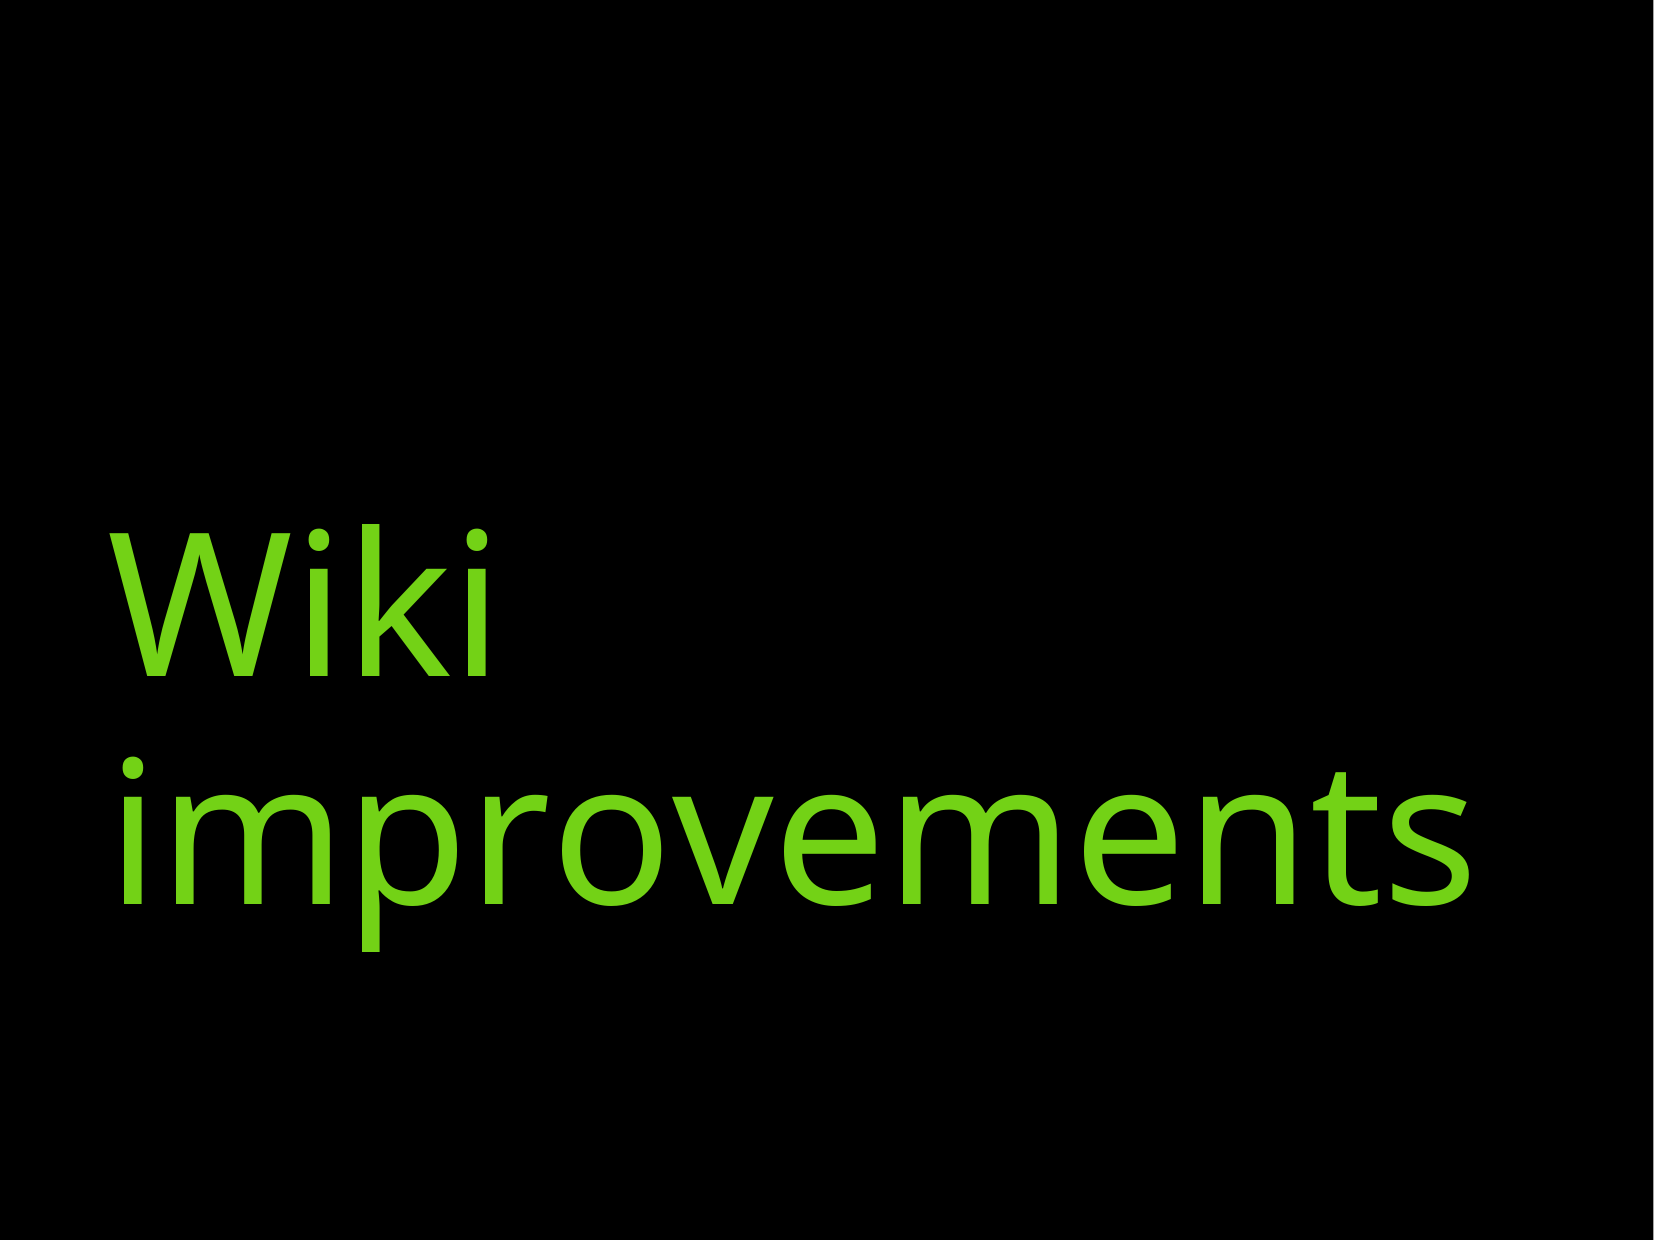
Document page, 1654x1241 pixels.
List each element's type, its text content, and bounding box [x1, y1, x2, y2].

text_box Wiki improvements [92, 100, 1577, 958]
